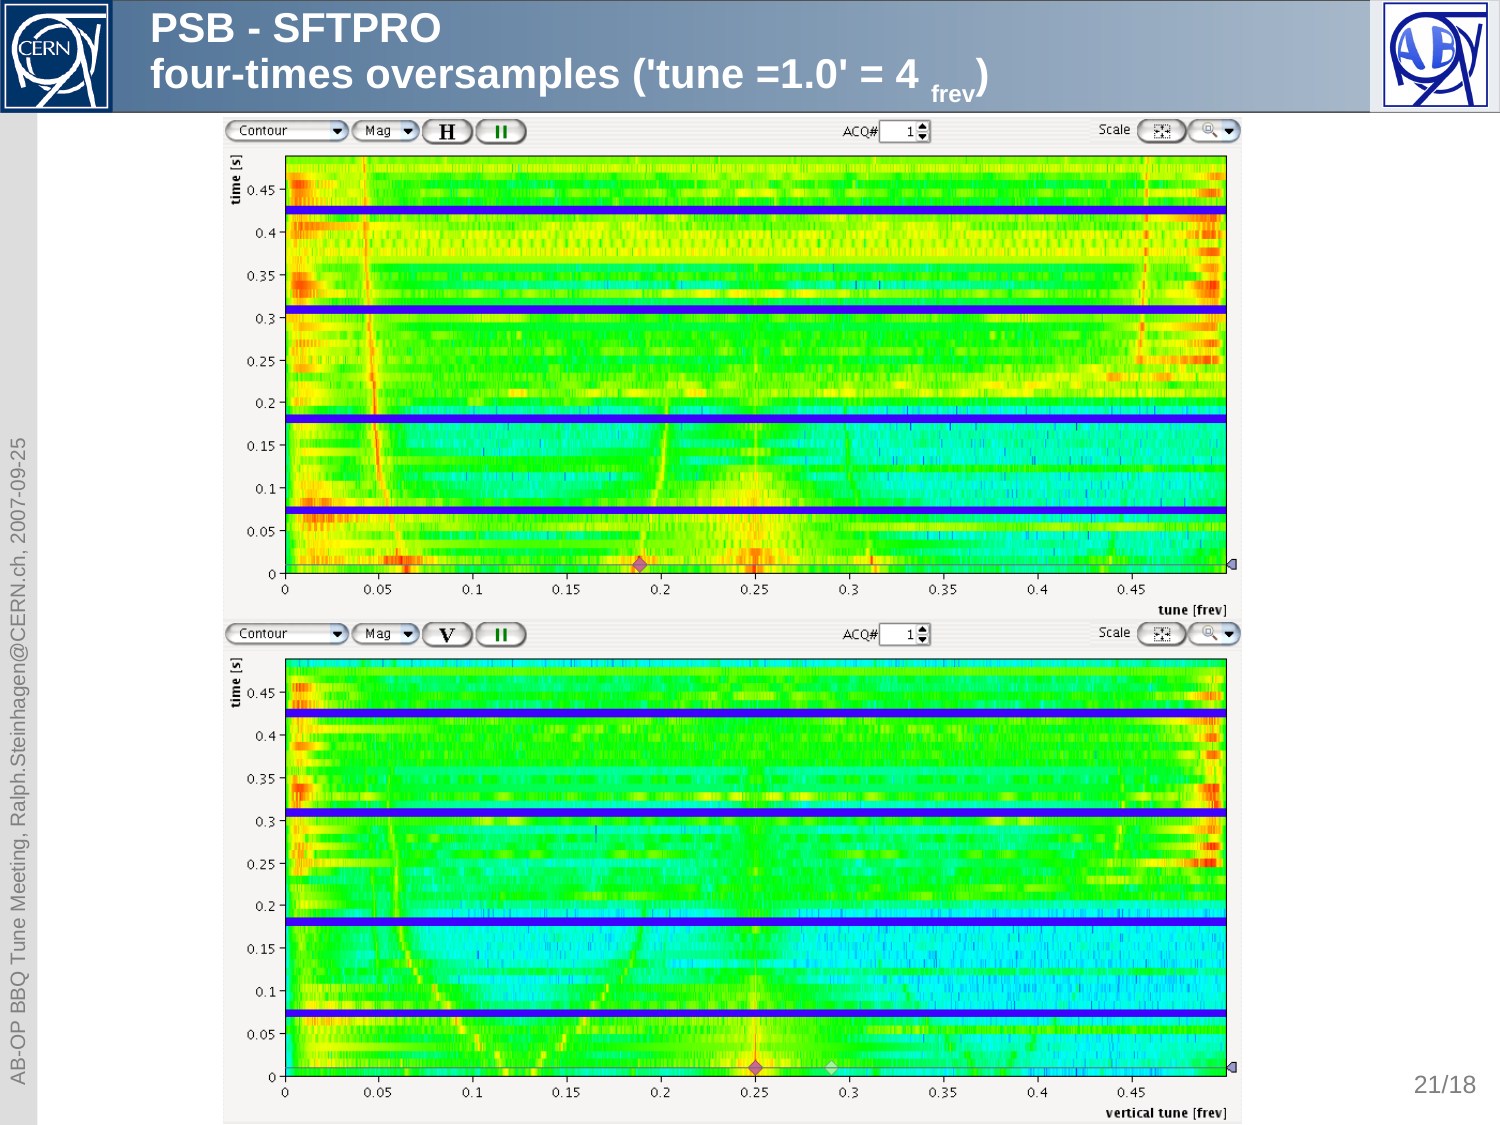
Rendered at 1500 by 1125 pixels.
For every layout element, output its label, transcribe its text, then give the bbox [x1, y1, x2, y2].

picture [223, 117, 1242, 1124]
picture [0, 0, 113, 113]
title PSB - SFTPRO four-times oversamples ('tune =1.0' = 4 frev) [150, 4, 1201, 108]
picture [1382, 1, 1489, 108]
